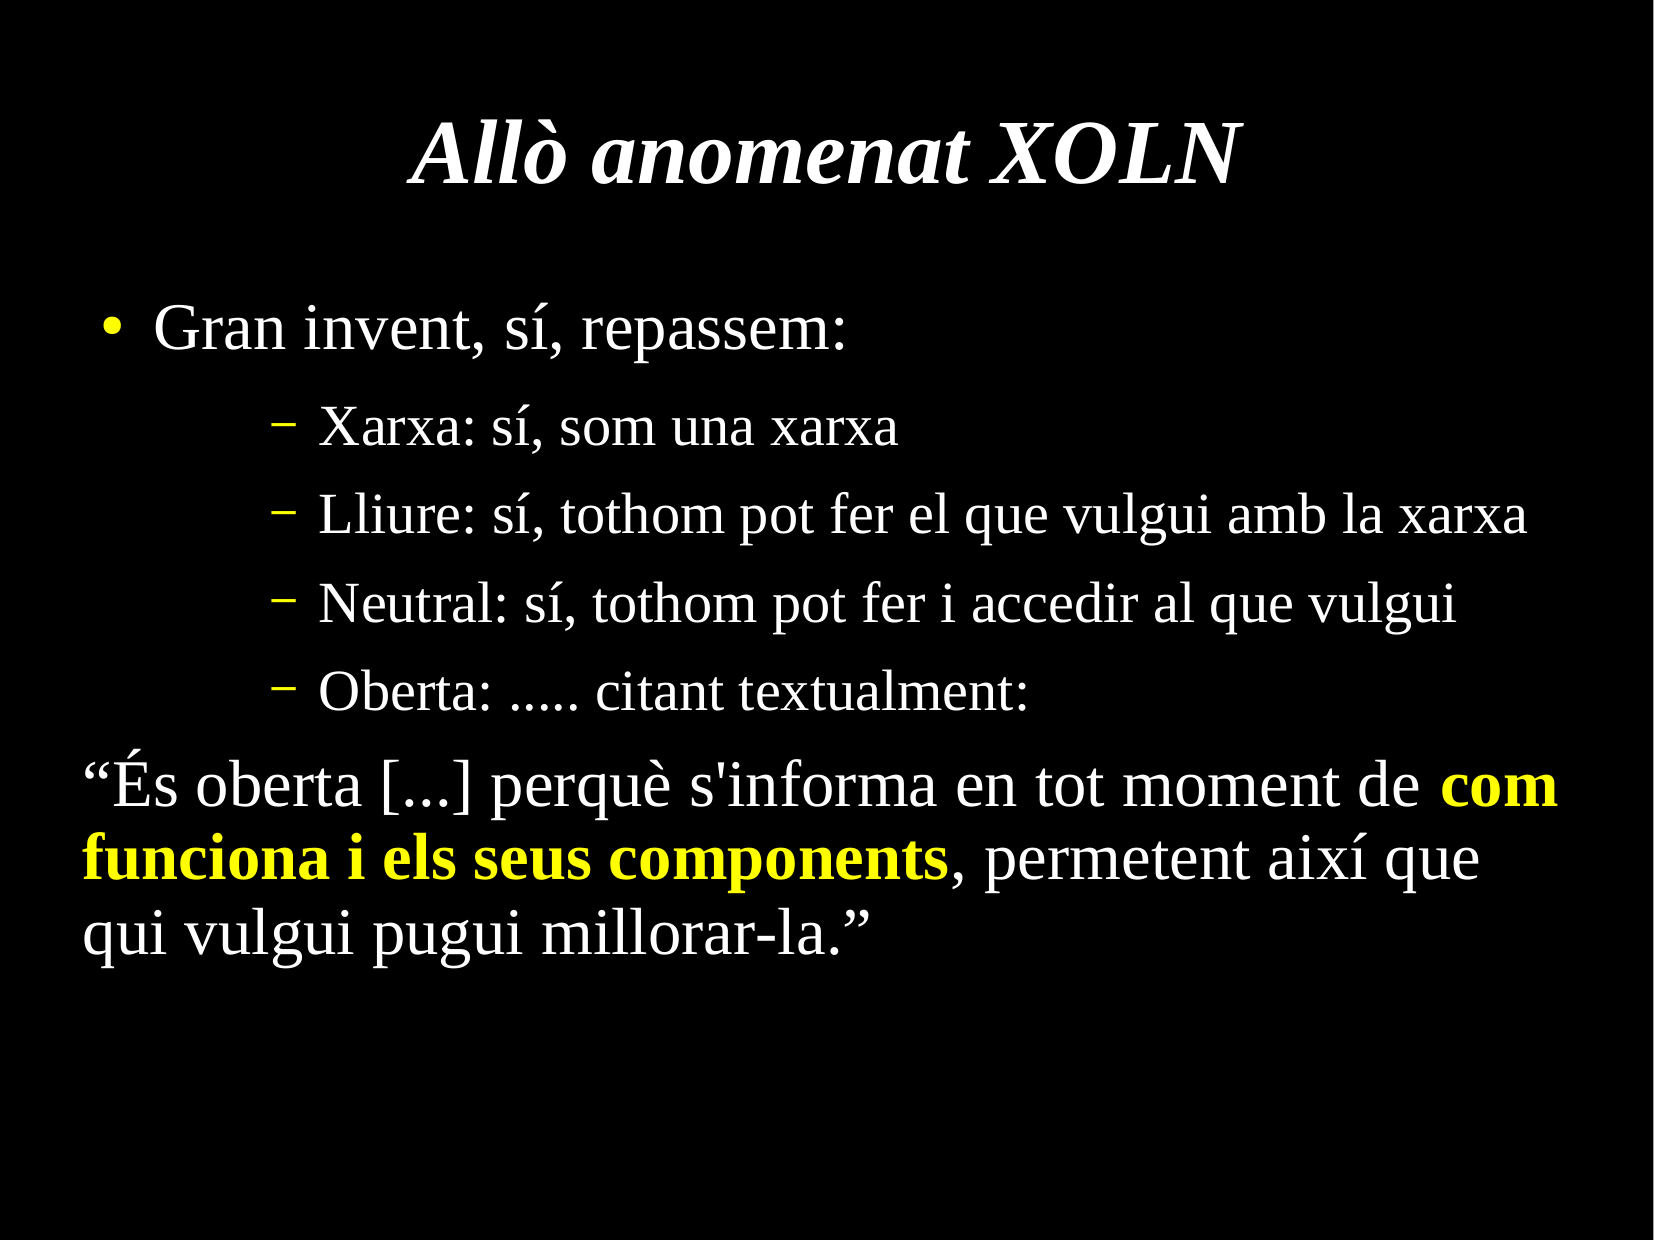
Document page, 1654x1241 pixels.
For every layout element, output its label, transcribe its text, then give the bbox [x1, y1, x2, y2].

list Gran invent, sí, repassem: Xarxa: sí, som una xarxa Lliure: sí, tothom pot fer el que vulgui amb la xarxa Neutral: sí, tothom pot fer i accedir al que vulgui Oberta: ..... citant textualment: “És oberta [...] perquè s'informa en tot moment de com funciona i els seus components, permetent així que qui vulgui pugui millorar-la.” [82, 290, 1571, 1094]
title Allò anomenat XOLN [82, 56, 1571, 250]
